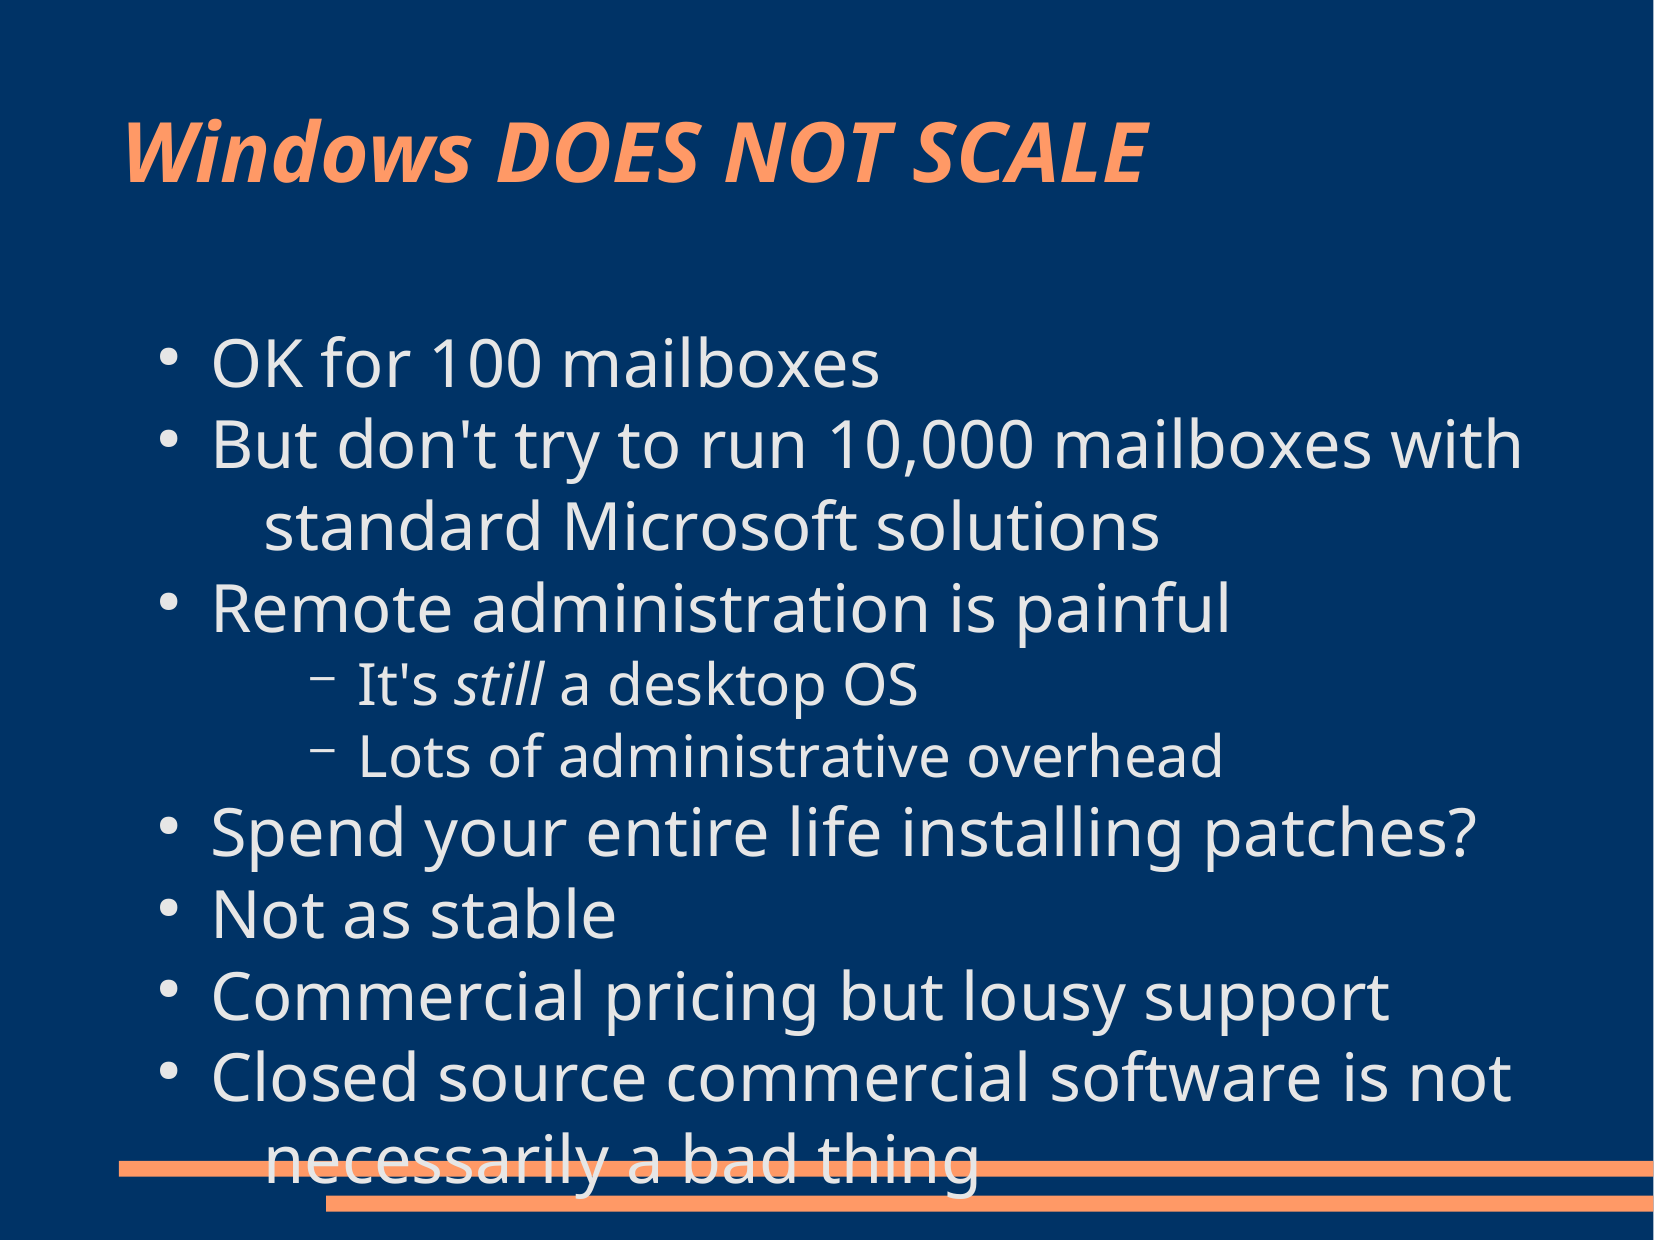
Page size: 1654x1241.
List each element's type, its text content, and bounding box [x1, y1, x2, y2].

list OK for 100 mailboxes But don't try to run 10,000 mailboxes with standard Microsoft solutions Remote administration is painful It's still a desktop OS Lots of administrative overhead Spend your entire life installing patches? Not as stable Commercial pricing but lousy support Closed source commercial software is not necessarily a bad thing [121, 322, 1561, 1136]
title Windows DOES NOT SCALE [121, 46, 1534, 254]
